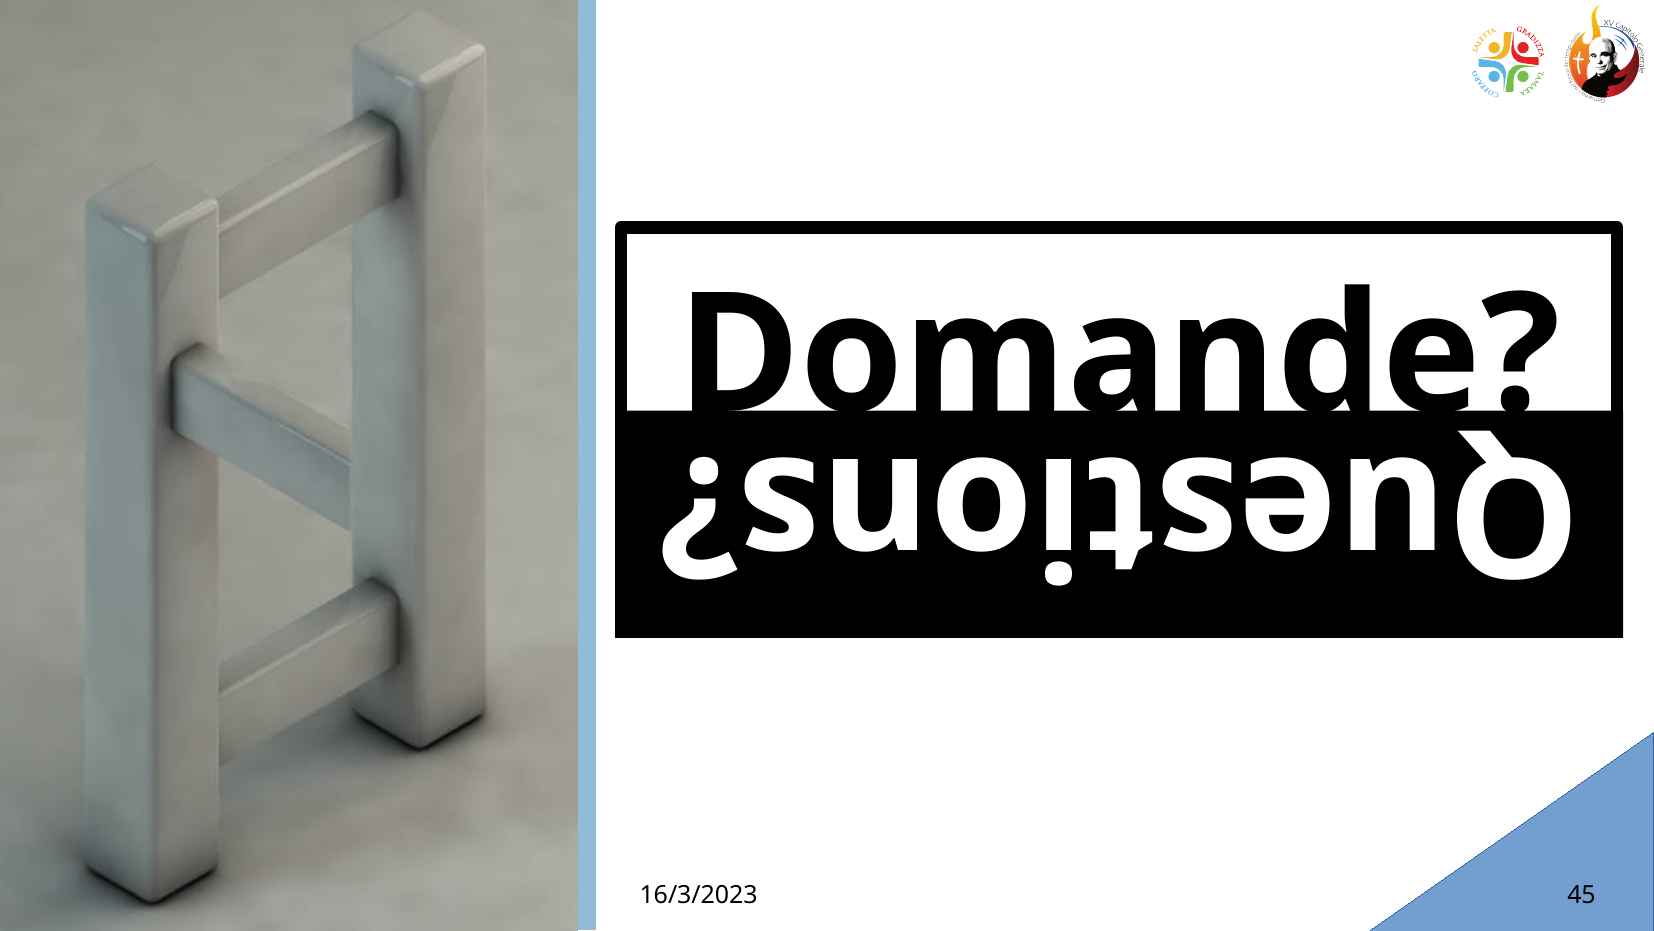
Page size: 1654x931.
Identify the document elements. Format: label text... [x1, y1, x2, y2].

title Domande? [621, 236, 1618, 410]
picture [1563, 4, 1646, 103]
title Questions? [615, 422, 1624, 626]
picture [0, 0, 578, 931]
